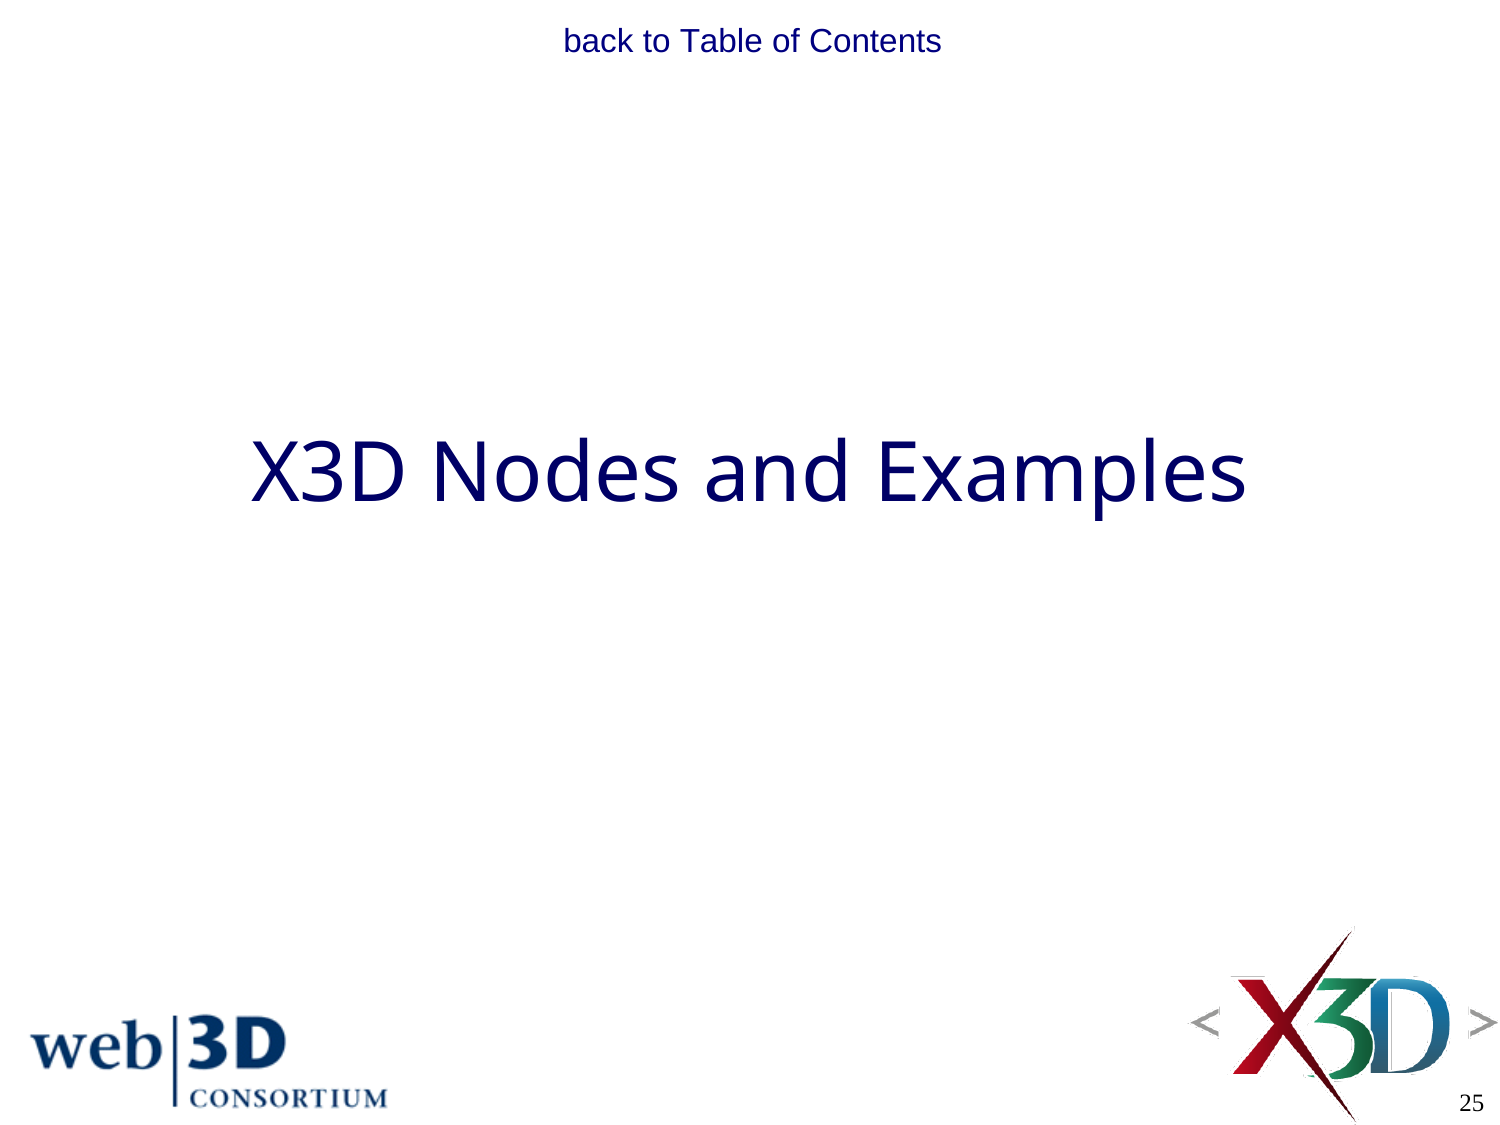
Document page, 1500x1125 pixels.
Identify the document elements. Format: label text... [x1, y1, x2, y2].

title X3D Nodes and Examples [112, 374, 1388, 563]
picture [12, 998, 413, 1118]
picture [1187, 926, 1500, 1125]
text_box back to Table of Contents [548, 14, 958, 68]
